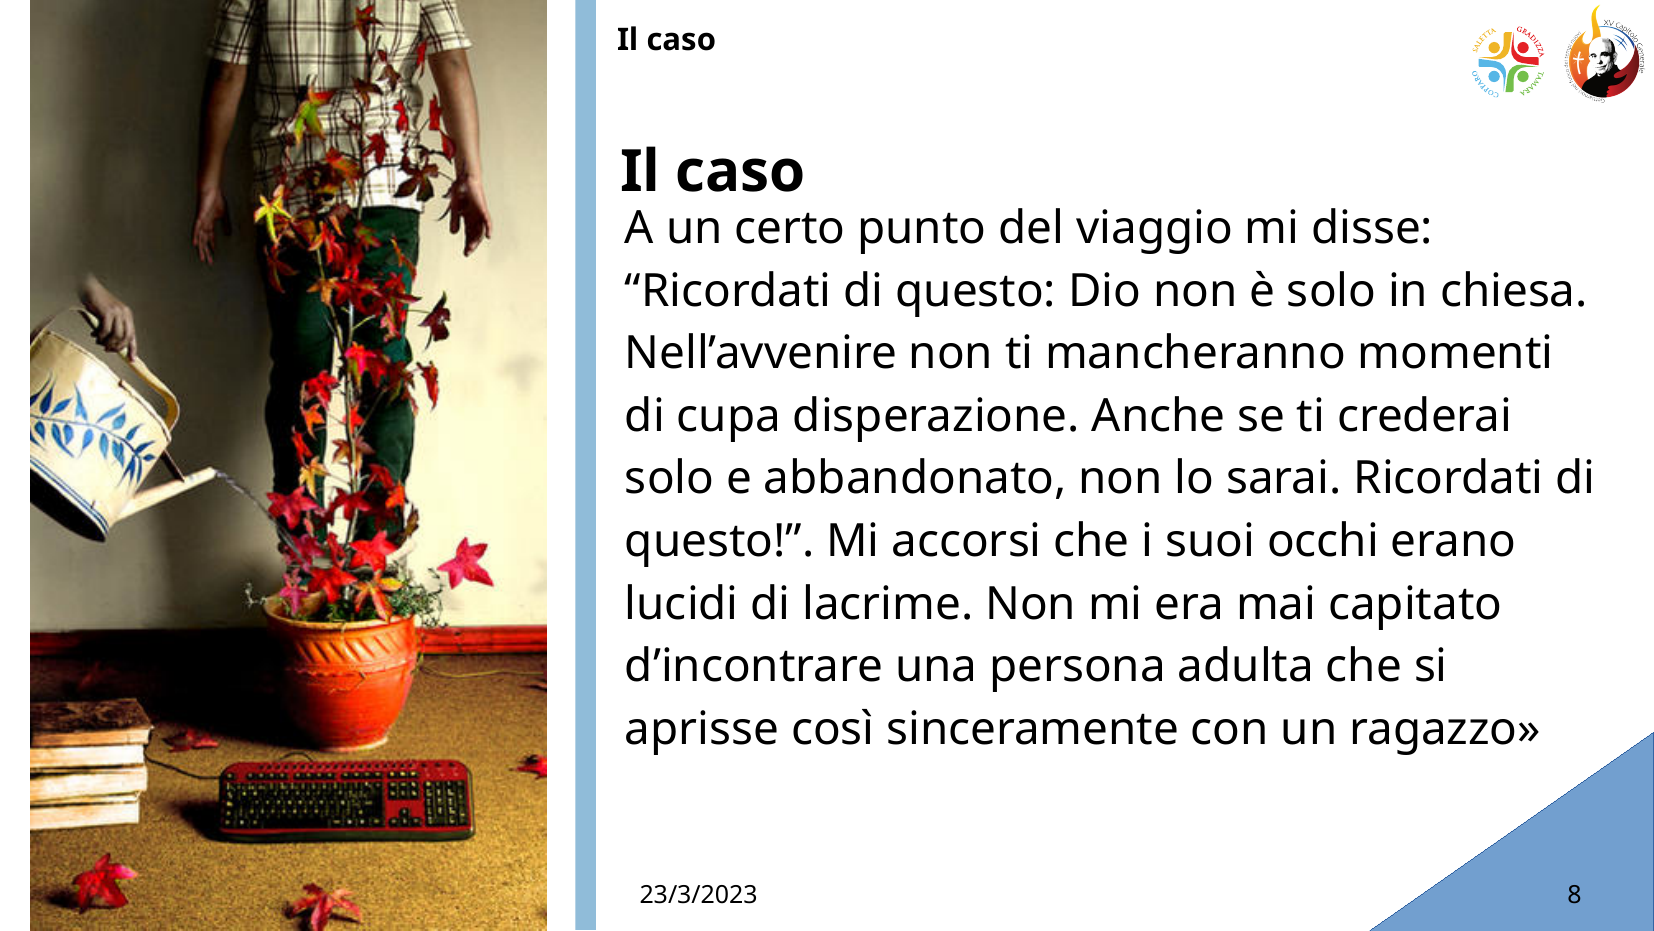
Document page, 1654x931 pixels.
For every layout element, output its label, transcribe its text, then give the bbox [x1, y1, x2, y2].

title Il caso [620, 129, 1617, 201]
picture [30, 0, 547, 931]
picture [1563, 4, 1646, 103]
subtitle A un certo punto del viaggio mi disse: “Ricordati di questo: Dio non è solo in chiesa. Nell’avvenire non ti mancheranno momenti di cupa disperazione. Anche se ti crederai solo e abbandonato, non lo sarai. Ricordati di questo!”. Mi accorsi che i suoi occhi erano lucidi di lacrime. Non mi era mai capitato d’incontrare una persona adulta che si aprisse così sinceramente con un ragazzo» [624, 201, 1602, 856]
text_box Il caso [602, 9, 1335, 63]
